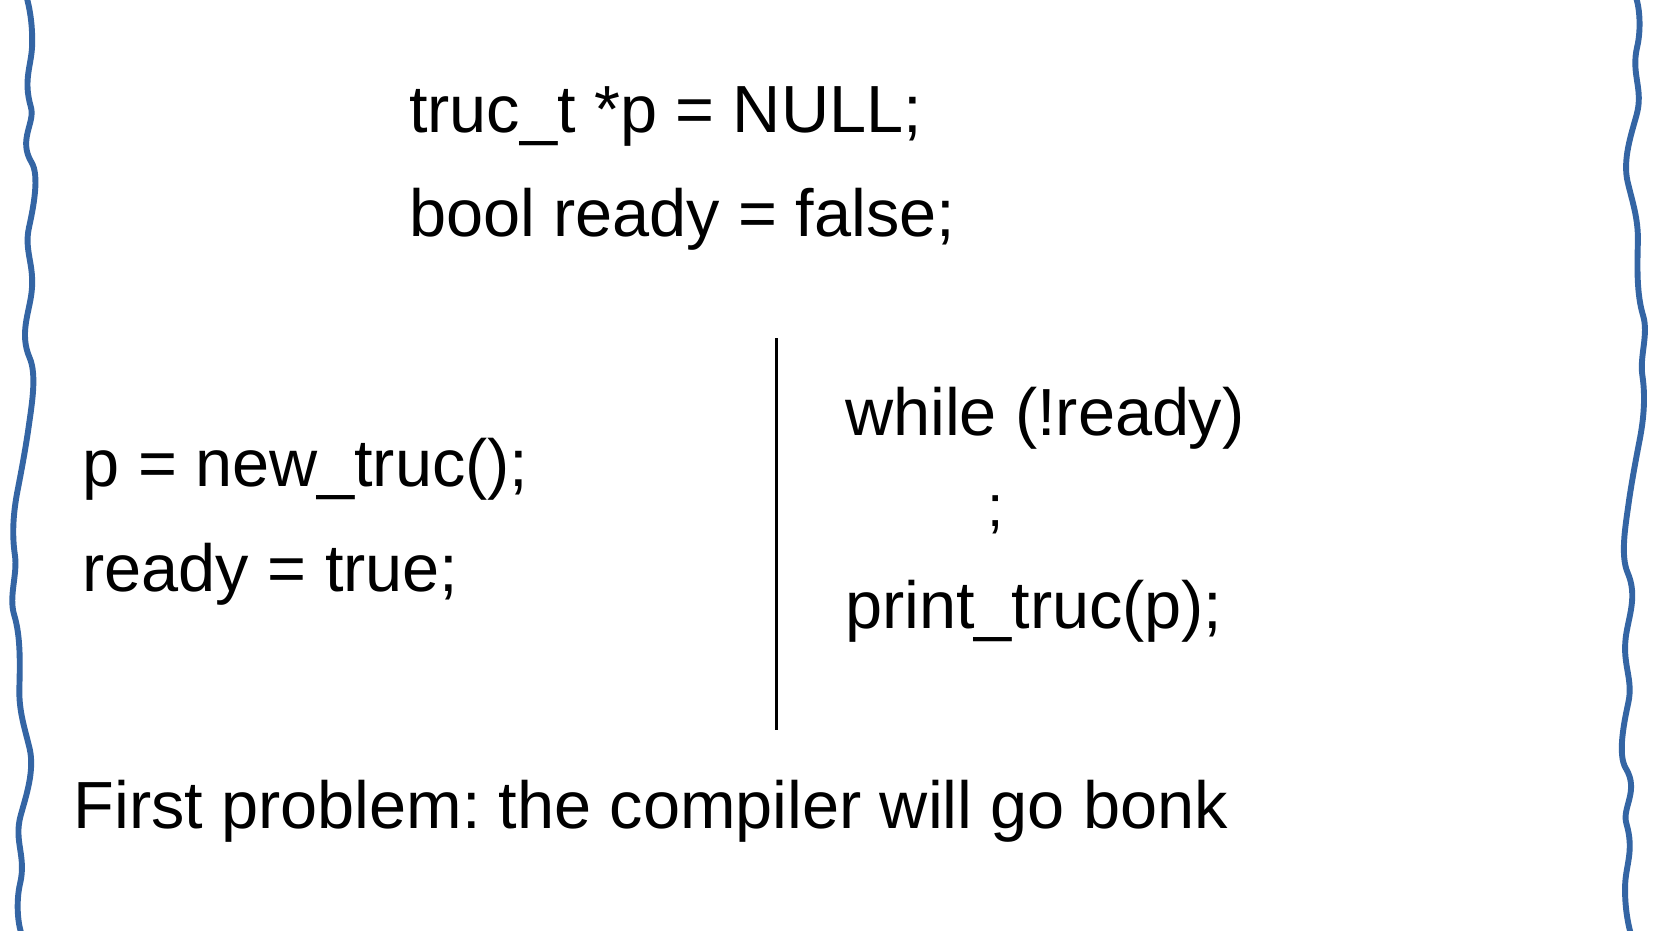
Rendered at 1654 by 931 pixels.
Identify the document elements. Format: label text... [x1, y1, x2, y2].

list truc_t *p = NULL; bool ready = false; [409, 71, 1045, 319]
list p = new_truc(); ready = true; [82, 217, 809, 758]
list First problem: the compiler will go bonk [73, 768, 1580, 870]
list while (!ready) ; print_truc(p); [845, 270, 1572, 768]
